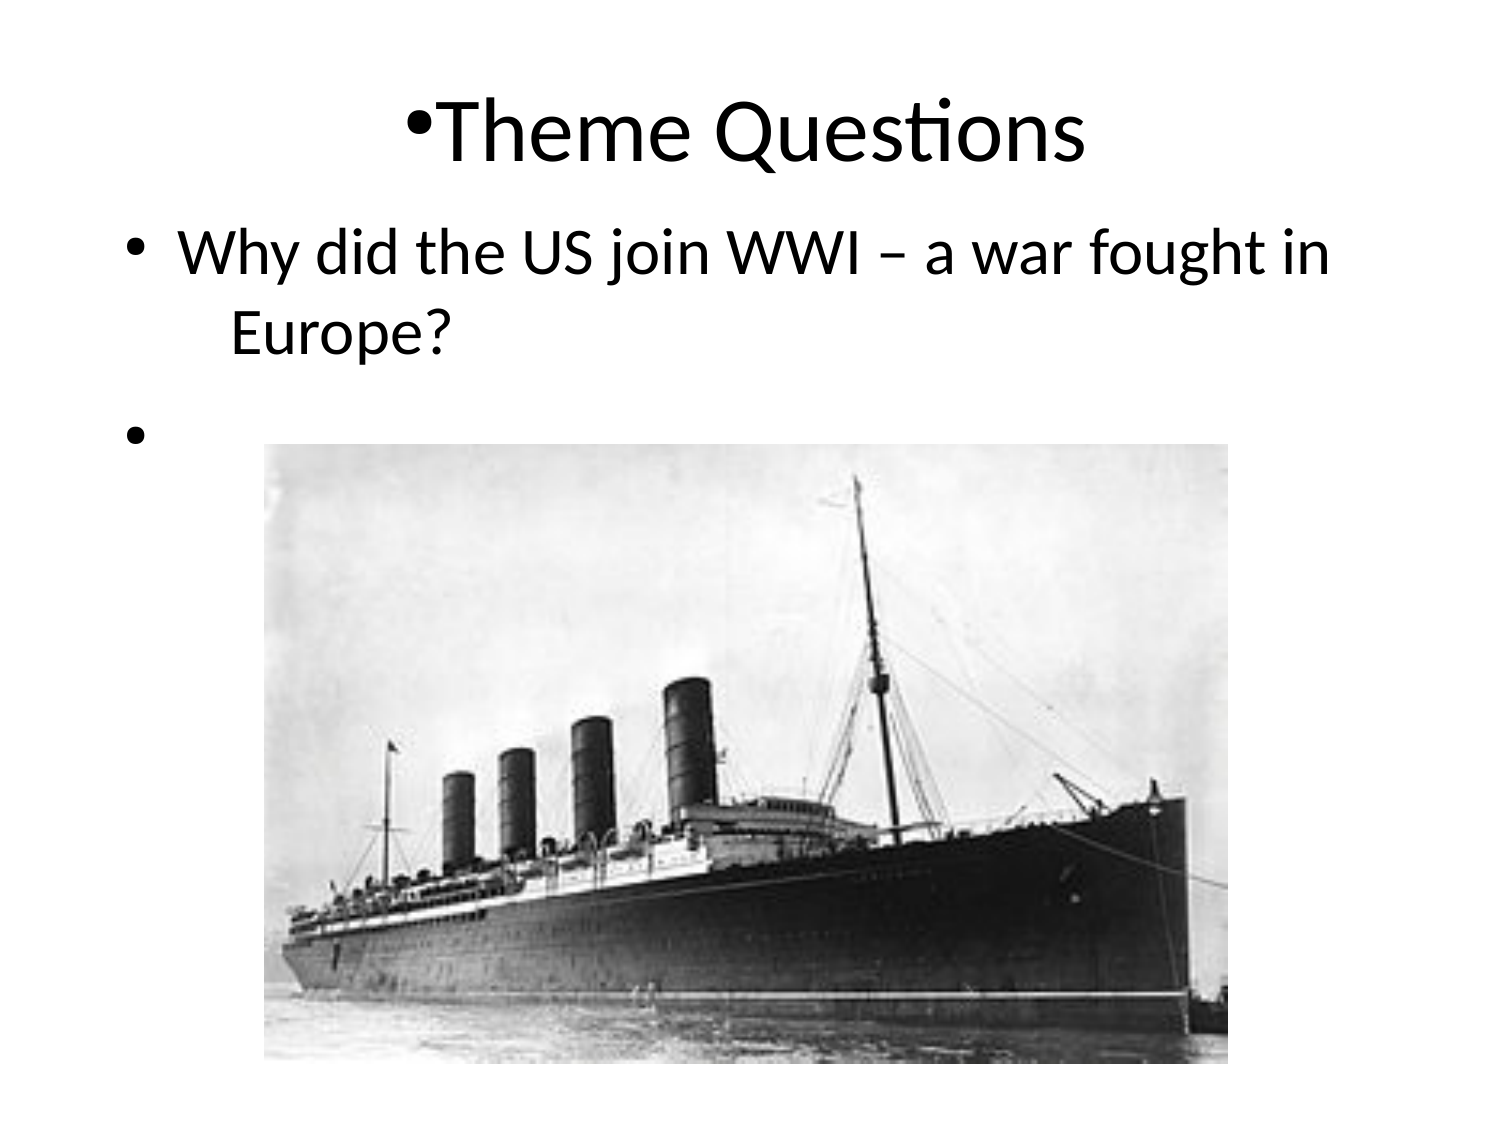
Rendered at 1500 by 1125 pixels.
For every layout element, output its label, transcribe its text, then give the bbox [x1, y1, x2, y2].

picture [264, 444, 1228, 1064]
title Theme Questions [108, 54, 1384, 208]
list Why did the US join WWI – a war fought in Europe? [88, 208, 1439, 951]
